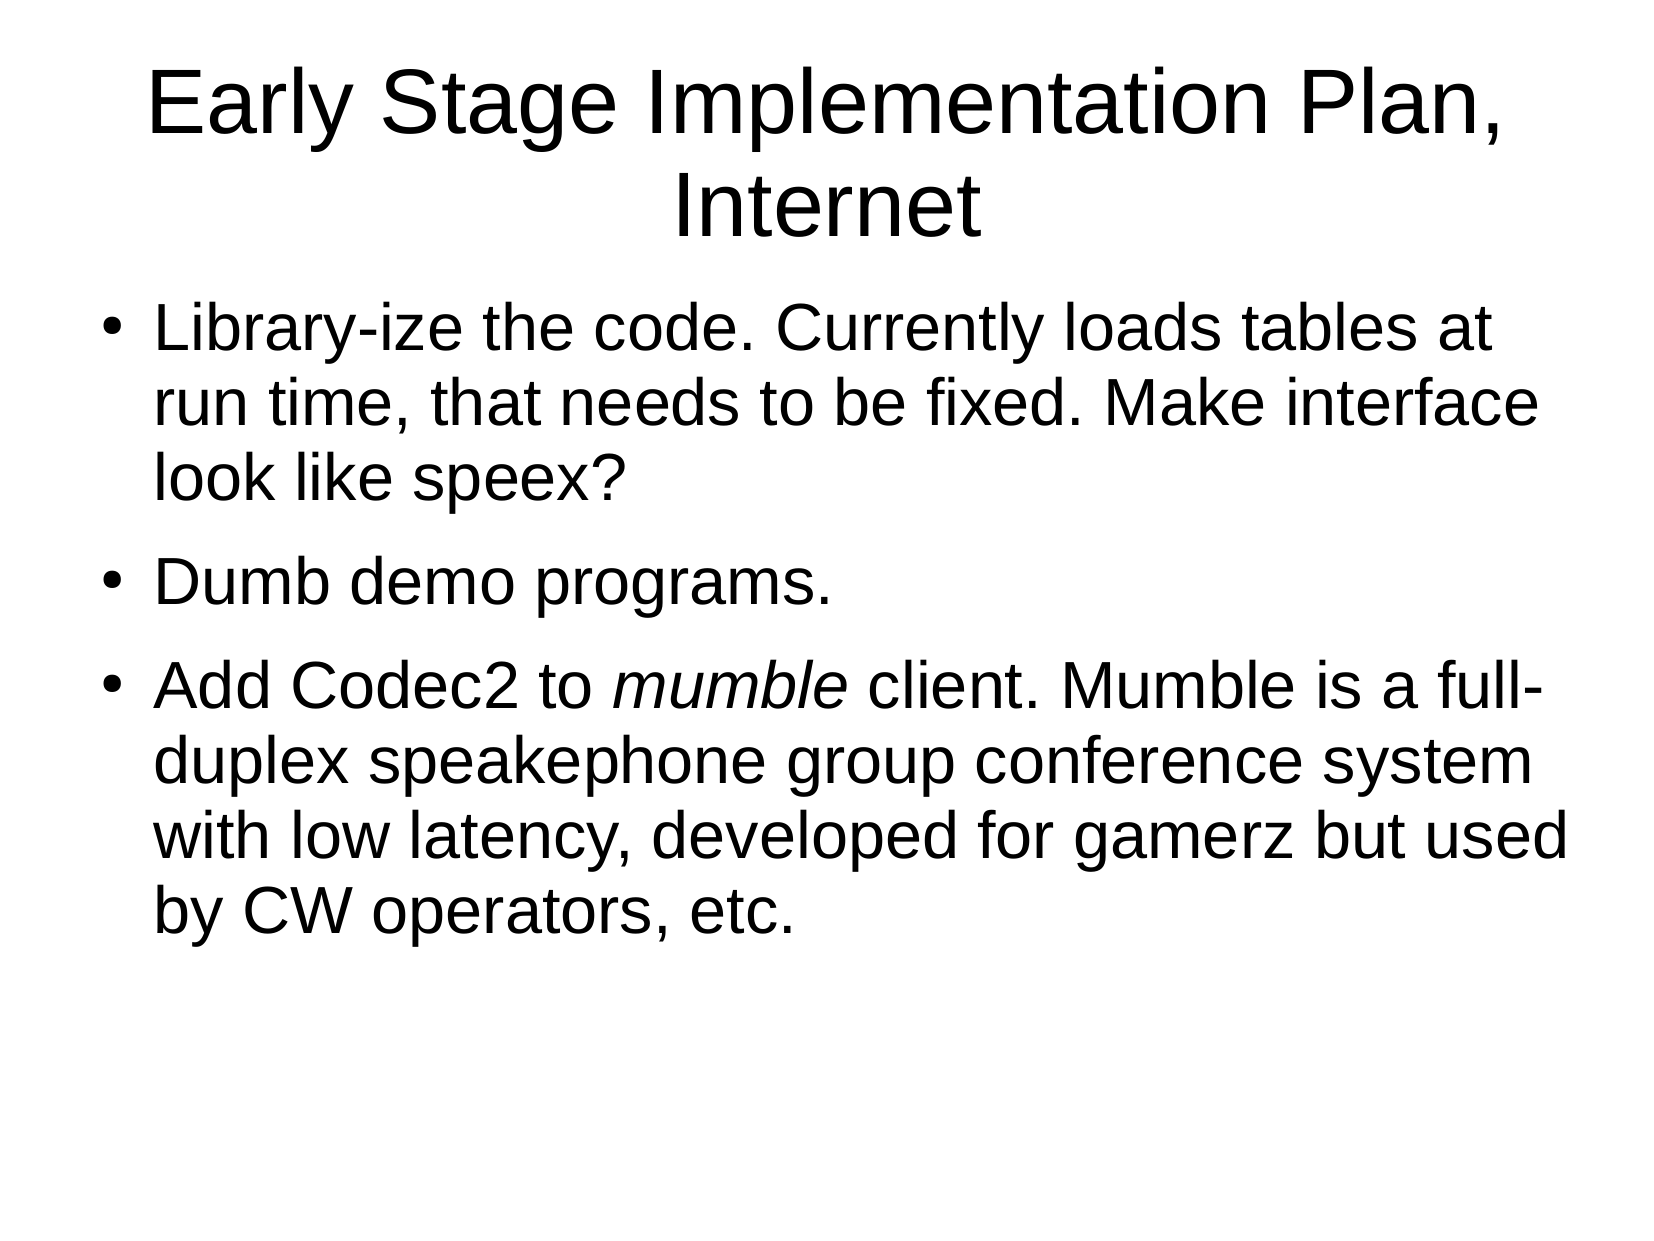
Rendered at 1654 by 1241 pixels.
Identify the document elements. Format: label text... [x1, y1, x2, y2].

list Library-ize the code. Currently loads tables at run time, that needs to be fixed. Make interface look like speex? Dumb demo programs. Add Codec2 to mumble client. Mumble is a full-duplex speakephone group conference system with low latency, developed for gamerz but used by CW operators, etc. [82, 290, 1571, 1109]
title Early Stage Implementation Plan, Internet [82, 50, 1571, 256]
